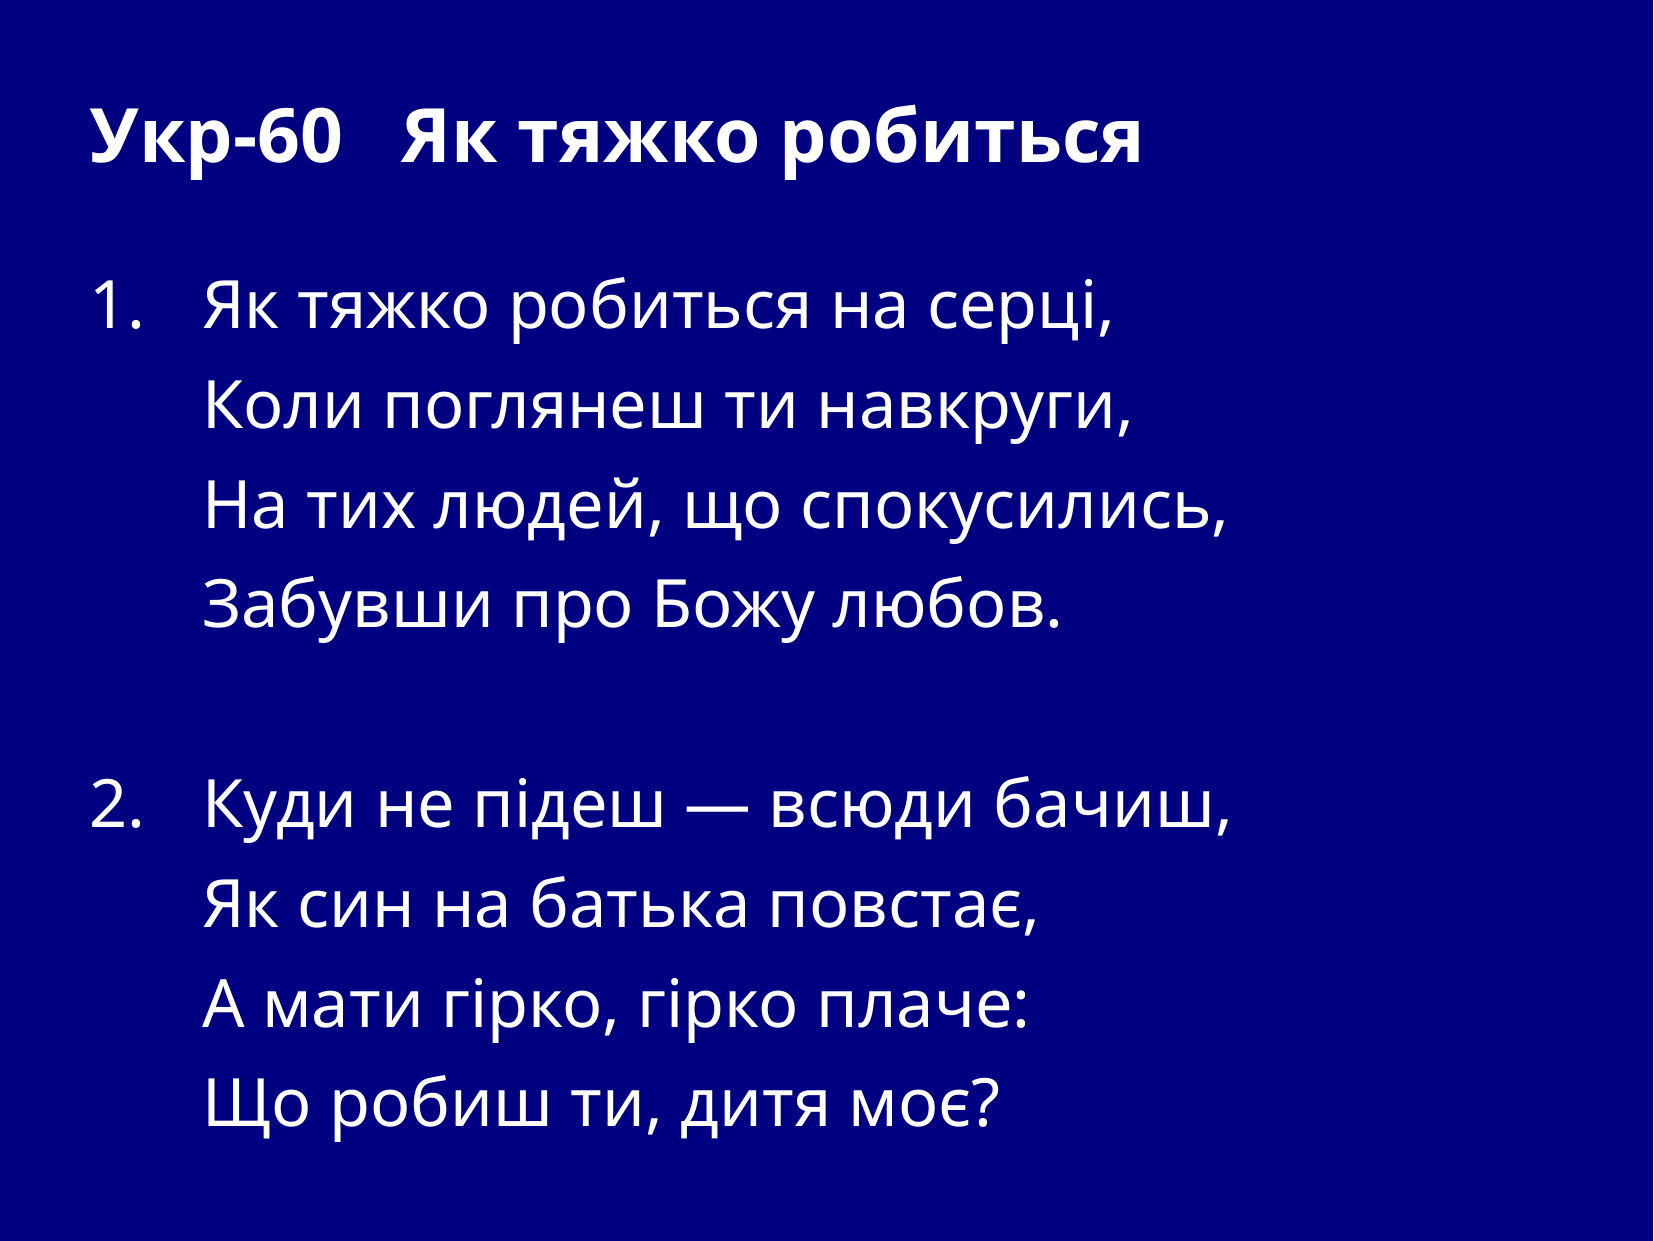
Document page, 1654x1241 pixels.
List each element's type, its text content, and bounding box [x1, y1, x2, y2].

text_box 1. Як тяжко робиться на серці, Коли поглянеш ти навкруги, На тих людей, що спокусились, Забувши про Божу любов. 2. Куди не підеш ― всюди бачиш, Як син на батька повстає, А мати гірко, гірко плаче: Що робиш ти, дитя моє? [75, 188, 1576, 1163]
text_box Укр-60 Як тяжко робиться [75, 75, 1576, 188]
